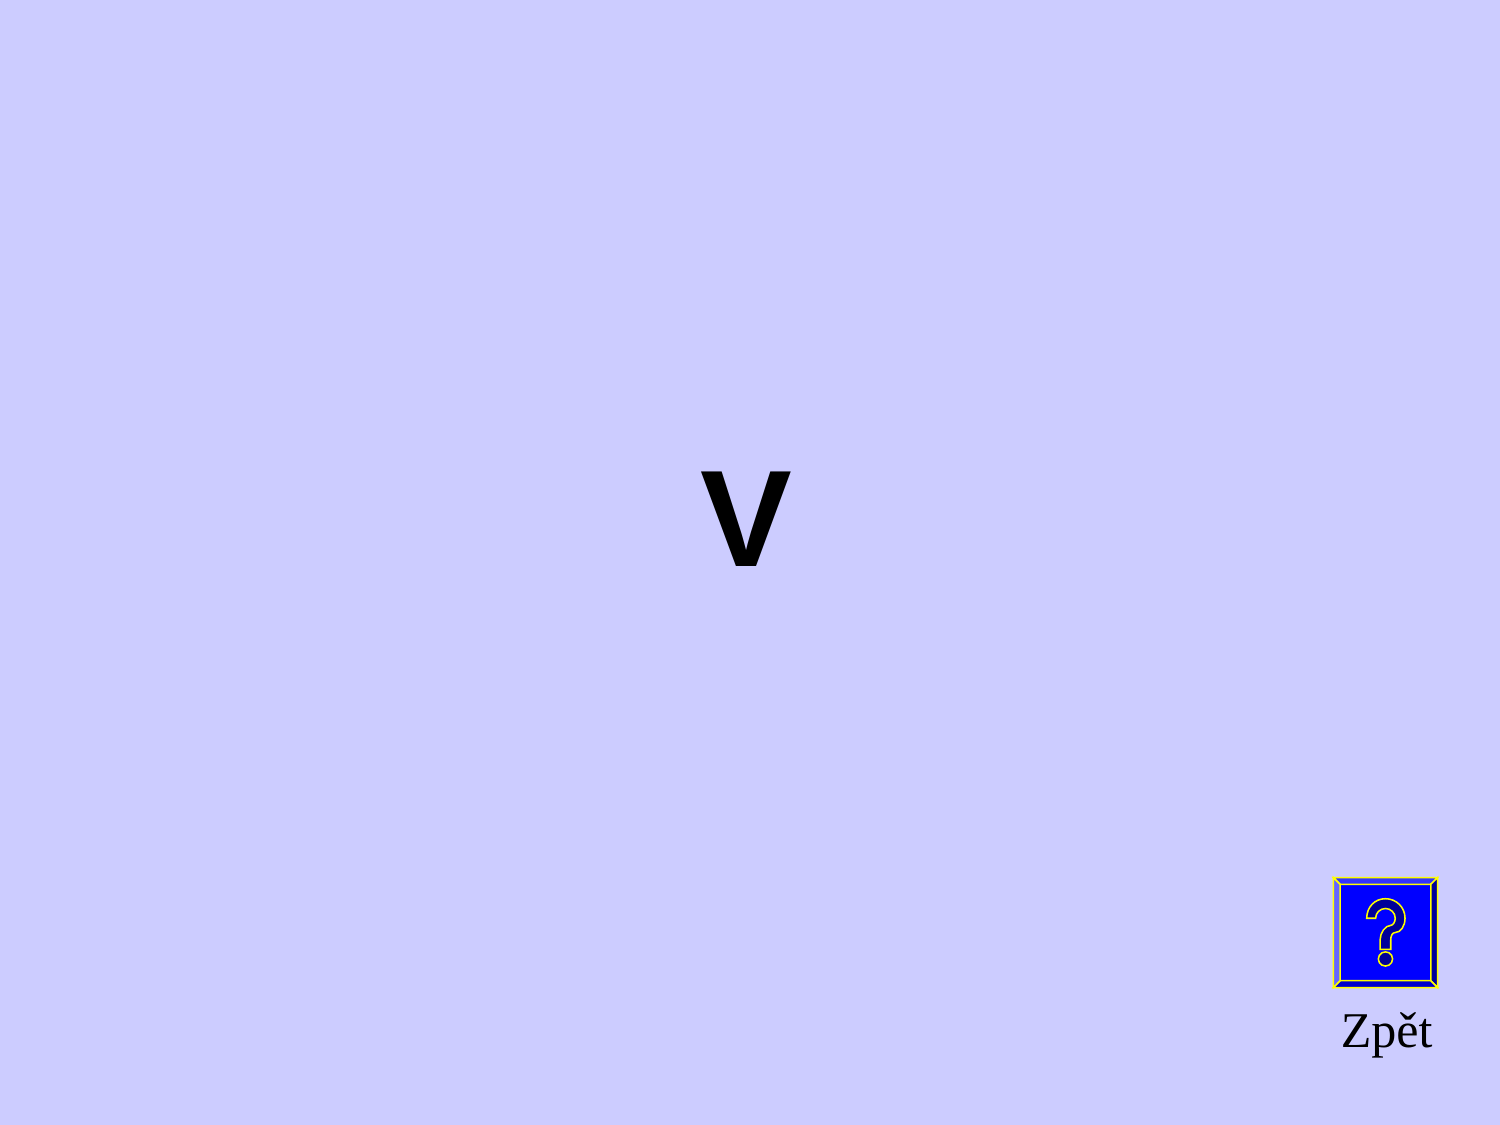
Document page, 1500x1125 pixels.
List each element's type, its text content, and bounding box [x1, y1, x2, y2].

text_box V [55, 420, 1438, 602]
text_box [1334, 877, 1438, 988]
text_box Zpět [1274, 990, 1500, 1066]
